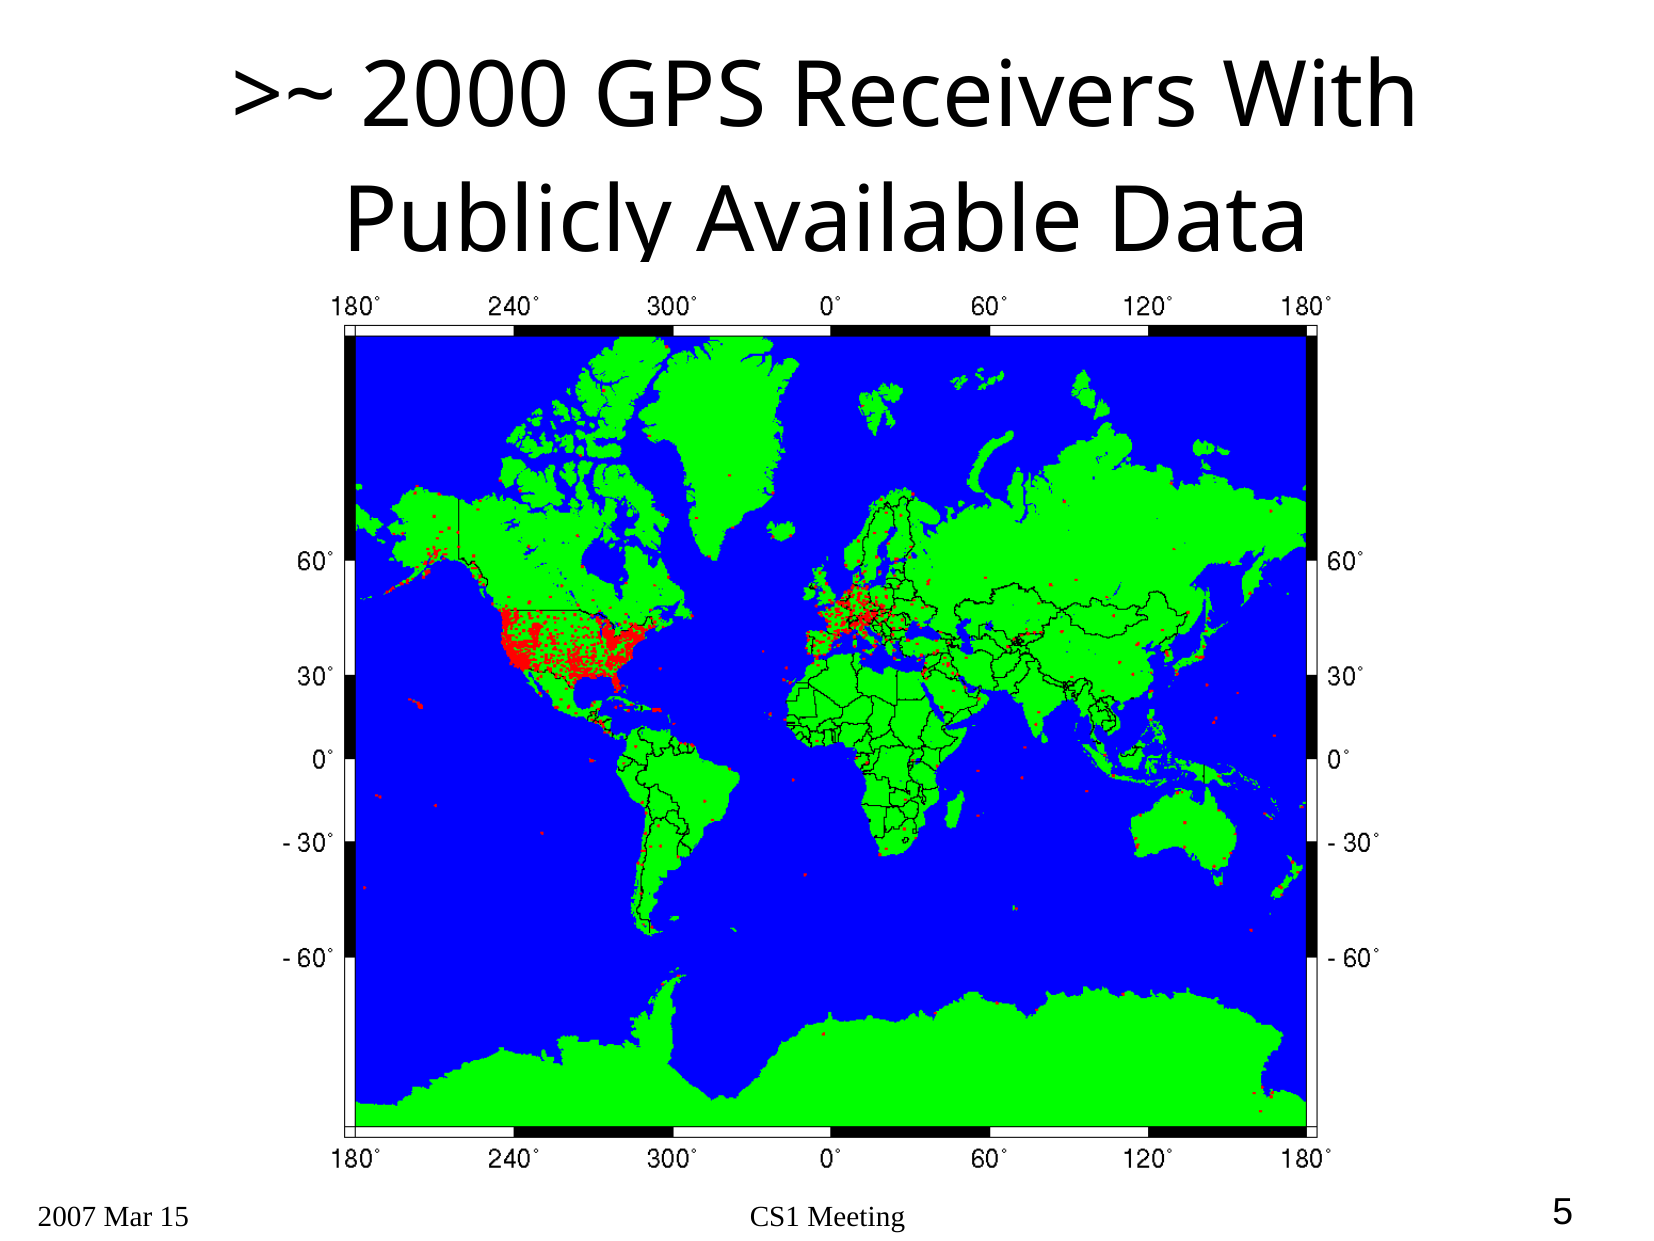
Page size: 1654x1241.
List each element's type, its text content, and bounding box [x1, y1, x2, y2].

picture [262, 262, 1388, 1187]
title >~ 2000 GPS Receivers With Publicly Available Data [82, 46, 1571, 260]
